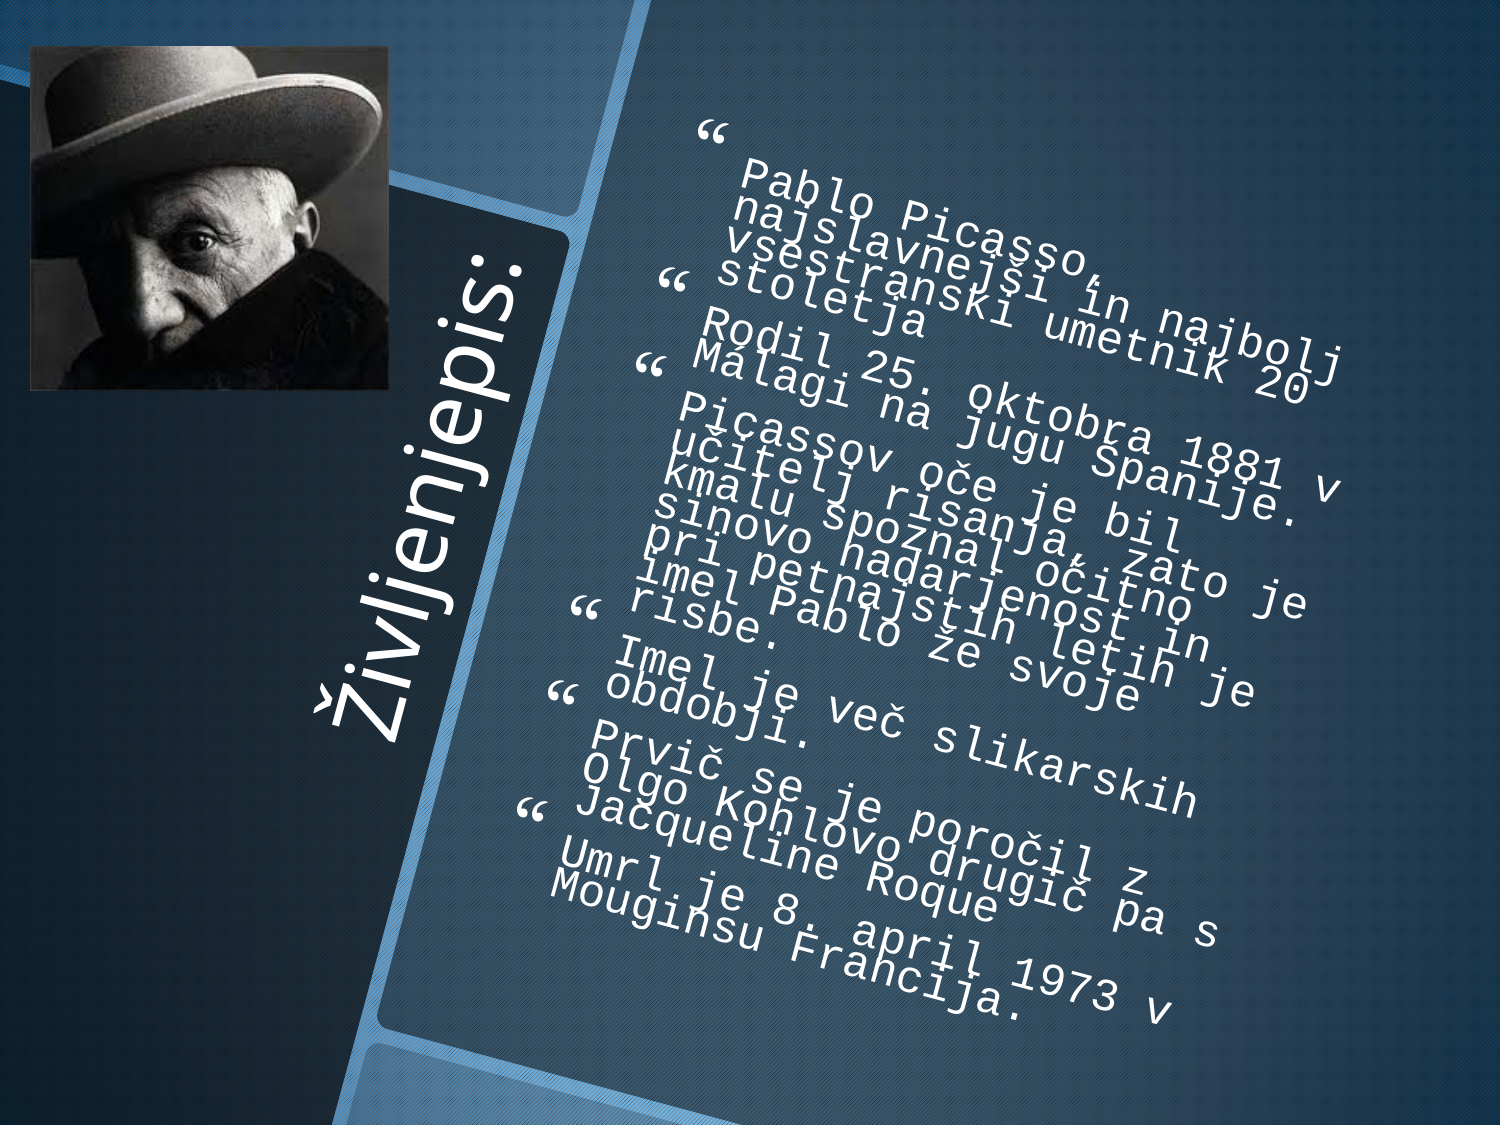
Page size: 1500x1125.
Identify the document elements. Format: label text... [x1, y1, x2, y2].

list Pablo Picasso, najslavnejši in najbolj vsestranski umetnik 20 stoletja Rodil 25. oktobra 1881 v Málagi na jugu Španije. Picassov oče je bil učitelj risanja, zato je kmalu spoznal očitno sinovo nadarjenost in pri petnajstih letih je imel Pablo že svoje risbe. Imel je več slikarskih obdobji. Prvič se je poročil z Olgo Kohlovo drugič pa s Jacqueline Roque Umrl je 8. april 1973 v Mouginsu Francija. [476, 72, 1430, 1075]
title Življenjepis: [69, 209, 554, 1056]
picture [30, 46, 389, 391]
